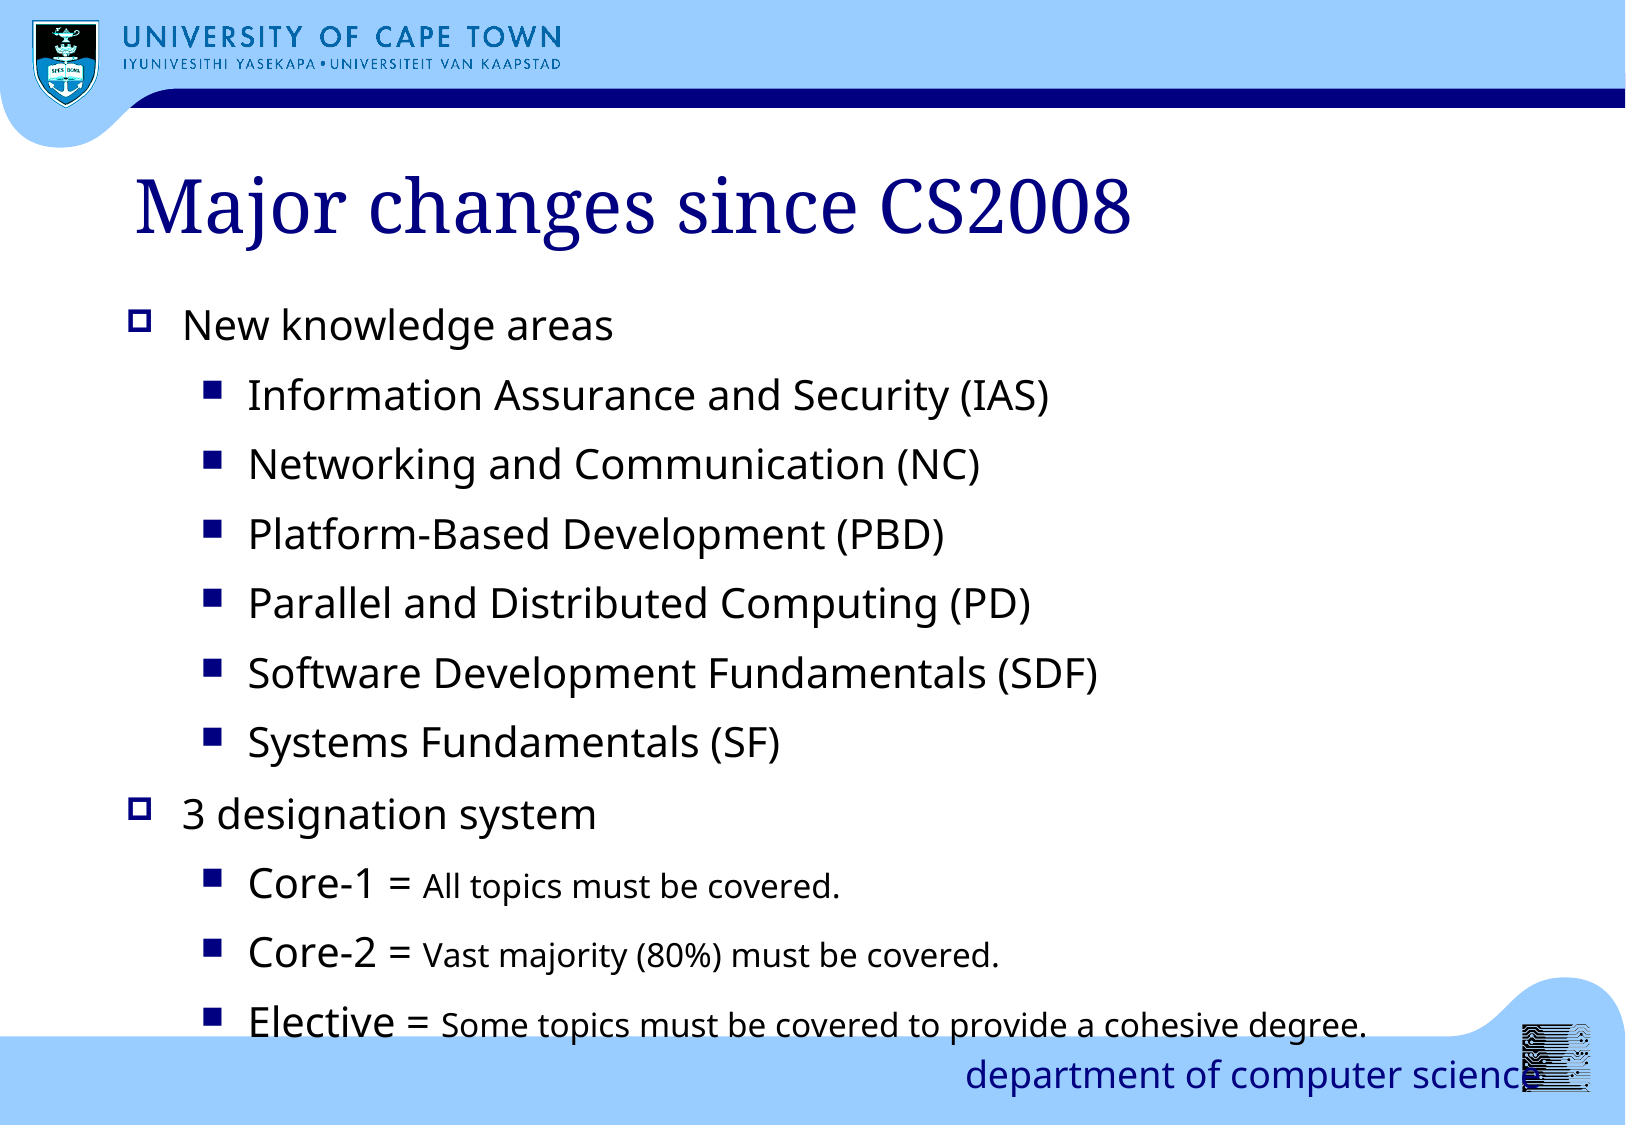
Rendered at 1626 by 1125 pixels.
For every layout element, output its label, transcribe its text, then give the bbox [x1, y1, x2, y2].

picture [32, 20, 100, 109]
list New knowledge areas Information Assurance and Security (IAS) Networking and Communication (NC) Platform-Based Development (PBD) Parallel and Distributed Computing (PD) Software Development Fundamentals (SDF) Systems Fundamentals (SF) 3 designation system Core-1 = All topics must be covered. Core-2 = Vast majority (80%) must be covered. Elective = Some topics must be covered to provide a cohesive degree. [125, 296, 1570, 1039]
picture [1522, 1024, 1591, 1092]
picture [120, 23, 563, 71]
picture [1526, 1070, 1536, 1076]
title Major changes since CS2008 [134, 140, 1571, 268]
